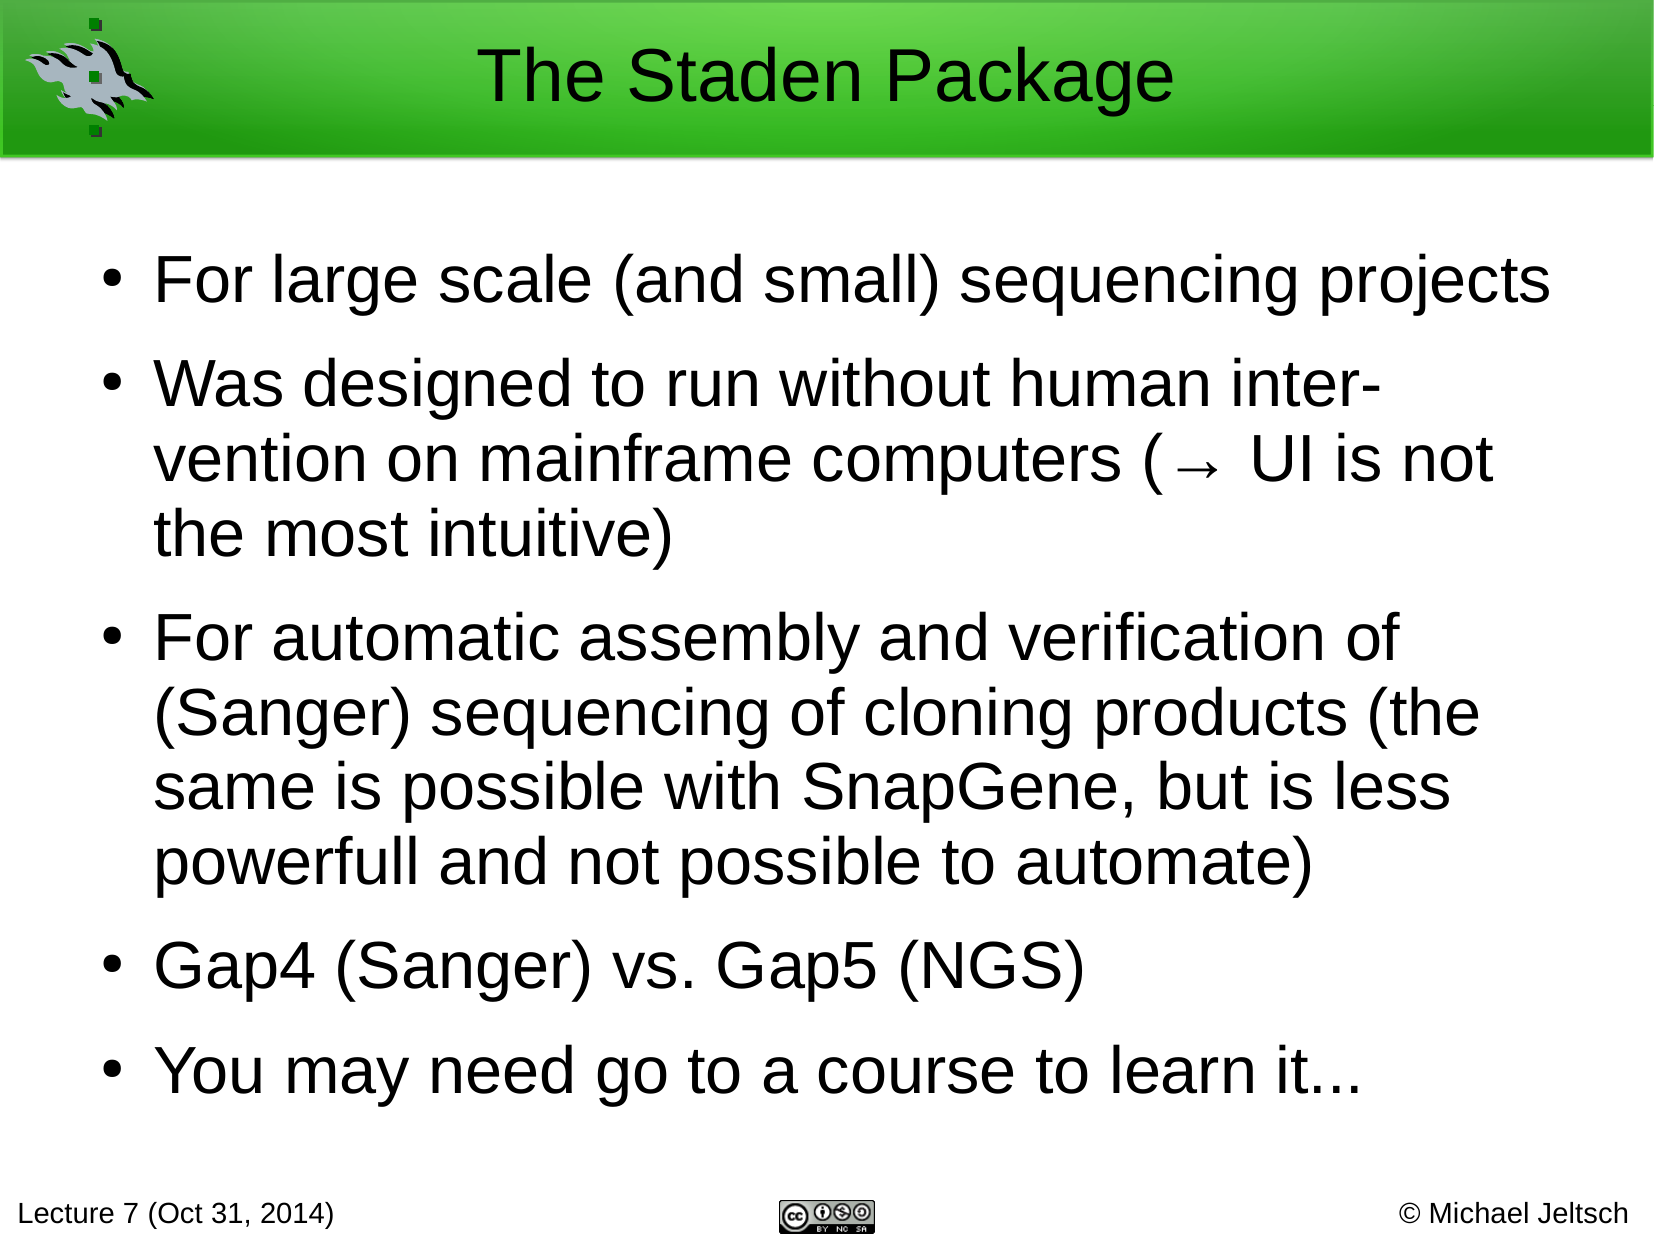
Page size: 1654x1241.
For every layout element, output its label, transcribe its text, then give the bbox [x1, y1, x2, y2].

title The Staden Package [206, 30, 1448, 121]
list For large scale (and small) sequencing projects Was designed to run without human inter-vention on mainframe computers (→ UI is not the most intuitive) For automatic assembly and verification of (Sanger) sequencing of cloning products (the same is possible with SnapGene, but is less powerfull and not possible to automate) Gap4 (Sanger) vs. Gap5 (NGS) You may need go to a course to learn it... [82, 241, 1571, 1106]
picture [779, 1200, 875, 1234]
